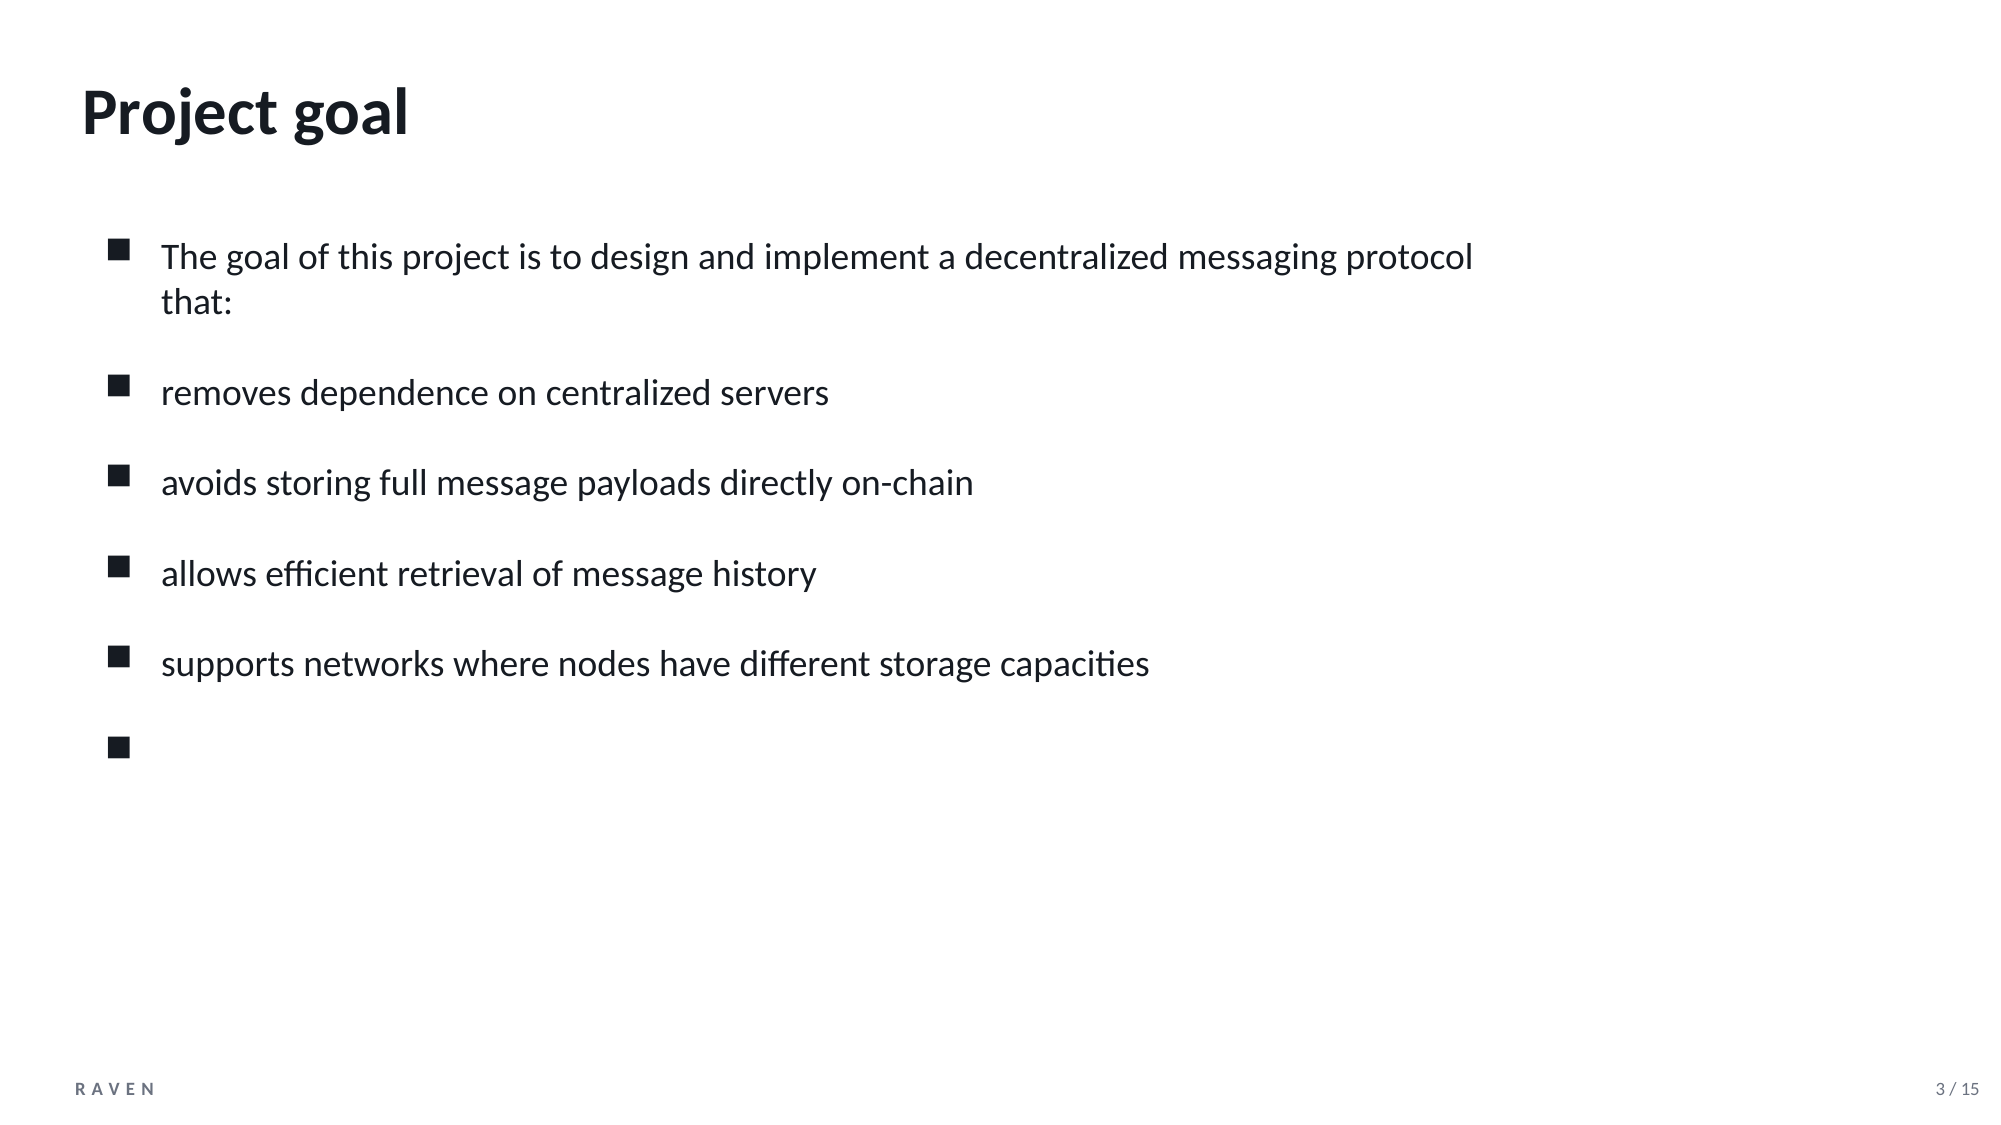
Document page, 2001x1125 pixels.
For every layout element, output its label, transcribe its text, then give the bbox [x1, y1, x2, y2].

text_box 3 / 15 [1844, 1064, 1980, 1110]
text_box Project goal [82, 67, 1913, 173]
text_box RAVEN [74, 1064, 375, 1110]
text_box The goal of this project is to design and implement a decentralized messaging protocol that: removes dependence on centralized servers avoids storing full message payloads directly on-chain allows efficient retrieval of message history supports networks where nodes have different storage capacities [90, 224, 1538, 743]
